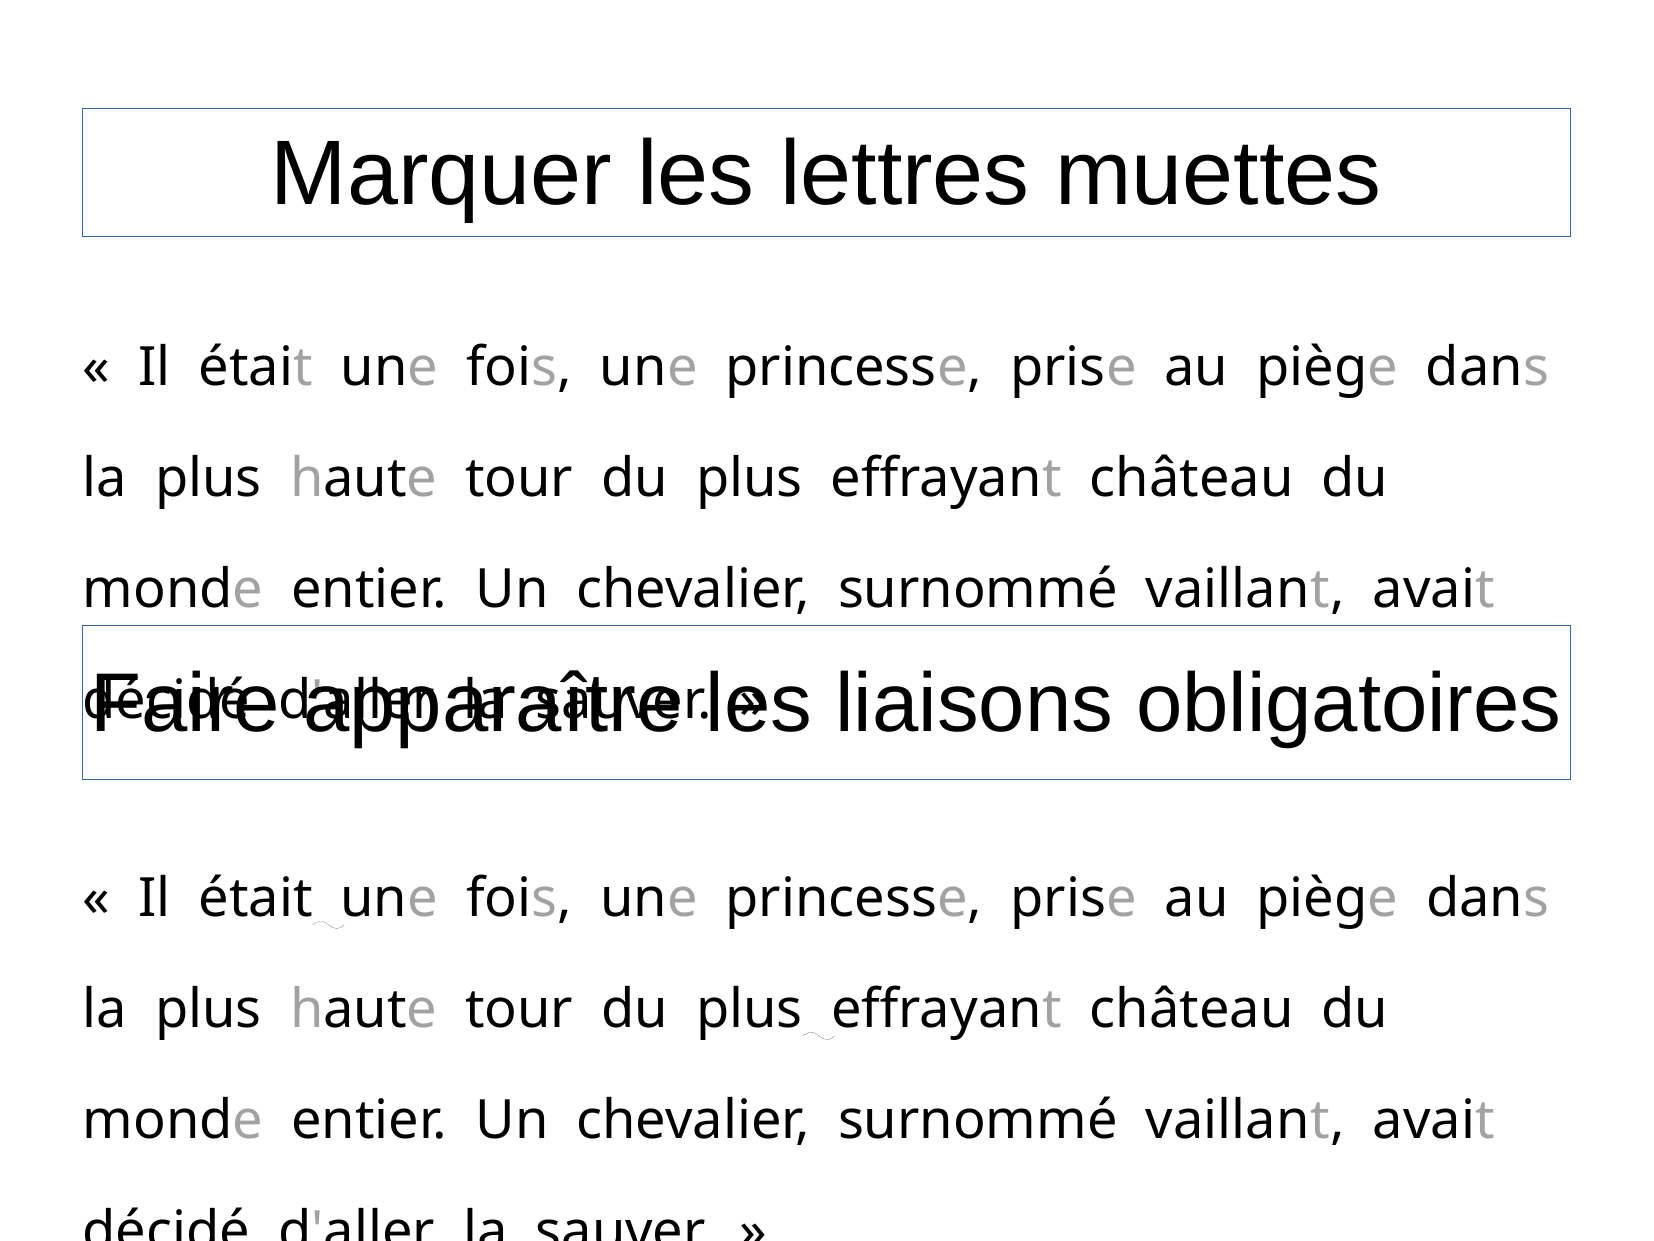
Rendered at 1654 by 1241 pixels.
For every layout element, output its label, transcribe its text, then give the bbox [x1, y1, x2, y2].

title Marquer les lettres muettes [82, 108, 1571, 237]
list « Il était une fois, une princesse, prise au piège dans la plus haute tour du plus effrayant château du monde entier. Un chevalier, surnommé vaillant, avait décidé d'aller la sauver. » [82, 821, 1571, 1134]
title Faire apparaître les liaisons obligatoires [82, 625, 1571, 780]
list « Il était une fois, une princesse, prise au piège dans la plus haute tour du plus effrayant château du monde entier. Un chevalier, surnommé vaillant, avait décidé d'aller la sauver. » [82, 290, 1571, 603]
